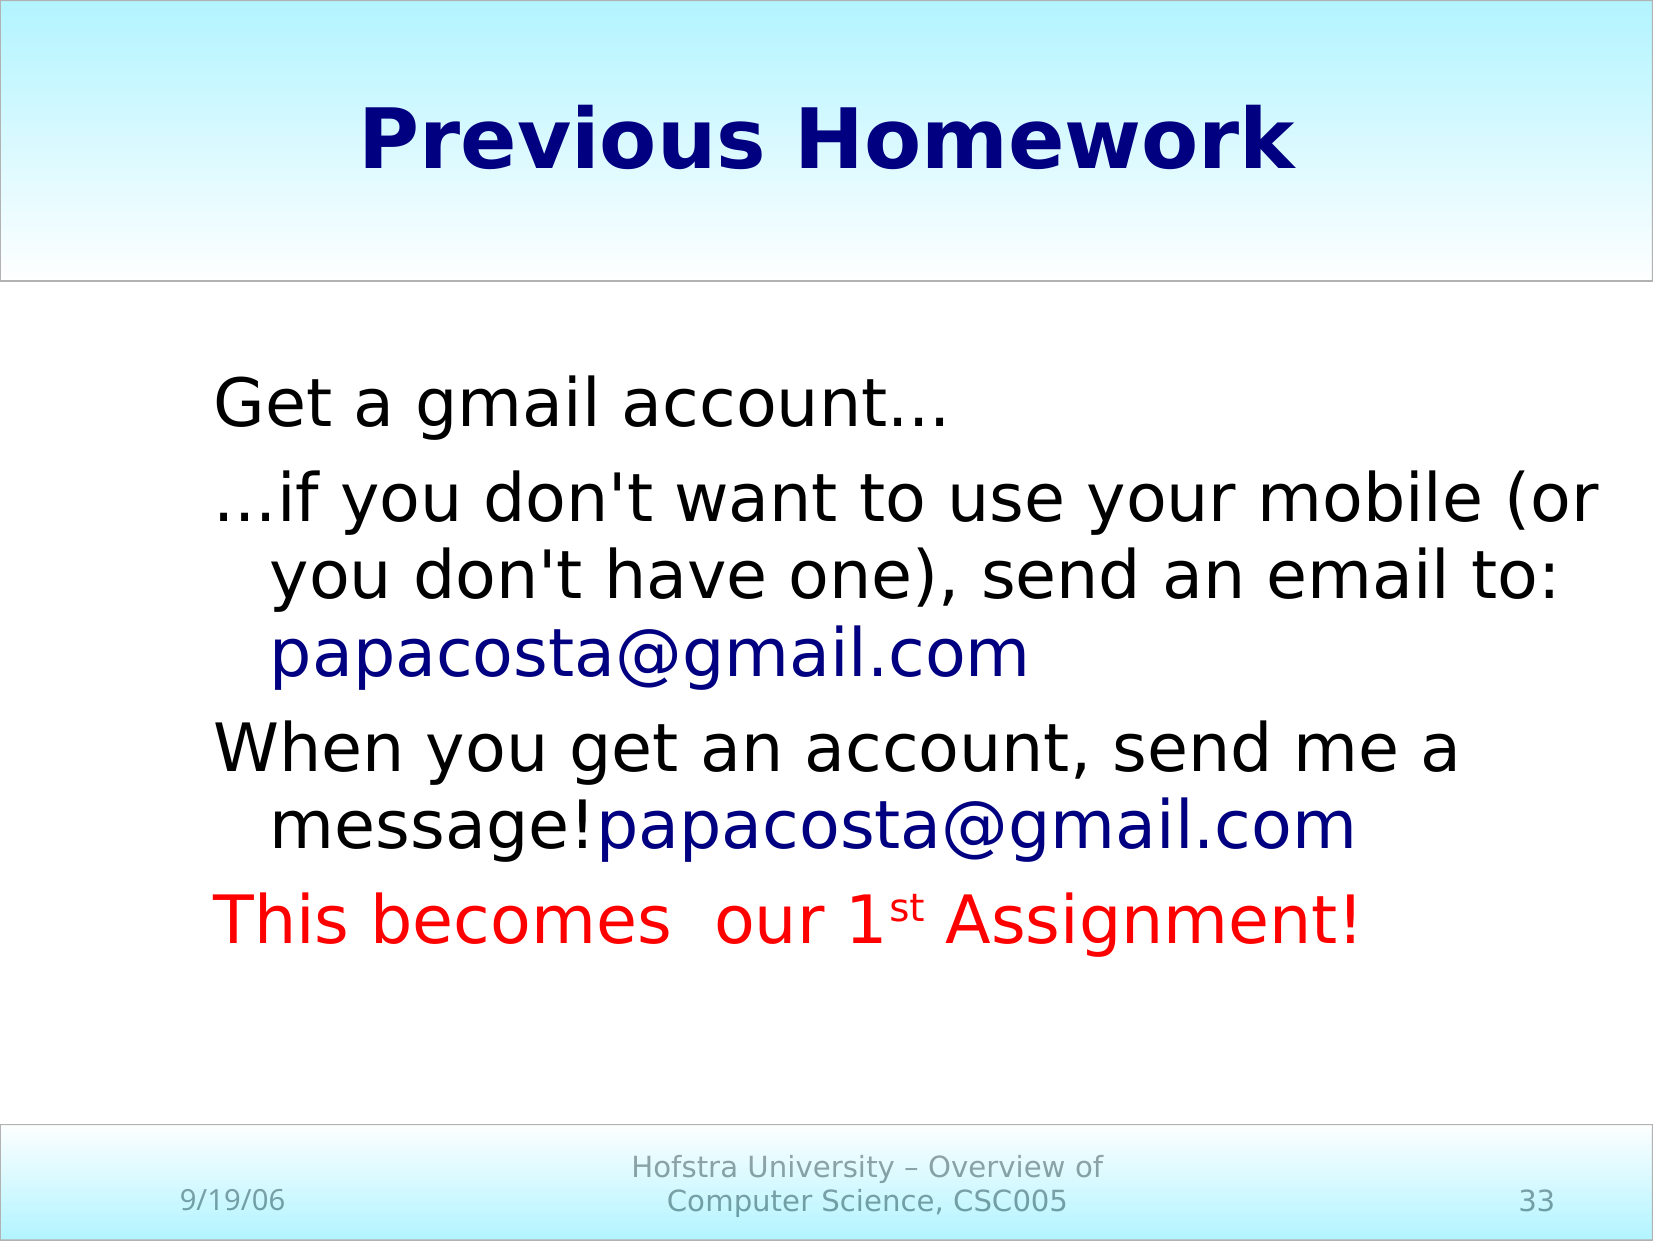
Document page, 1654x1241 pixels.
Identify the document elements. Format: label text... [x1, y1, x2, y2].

title Previous Homework [78, 77, 1576, 203]
list Get a gmail account... ...if you don't want to use your mobile (or you don't have one), send an email to: papacosta@gmail.com When you get an account, send me a message!papacosta@gmail.com This becomes our 1st Assignment! [213, 364, 1619, 1110]
